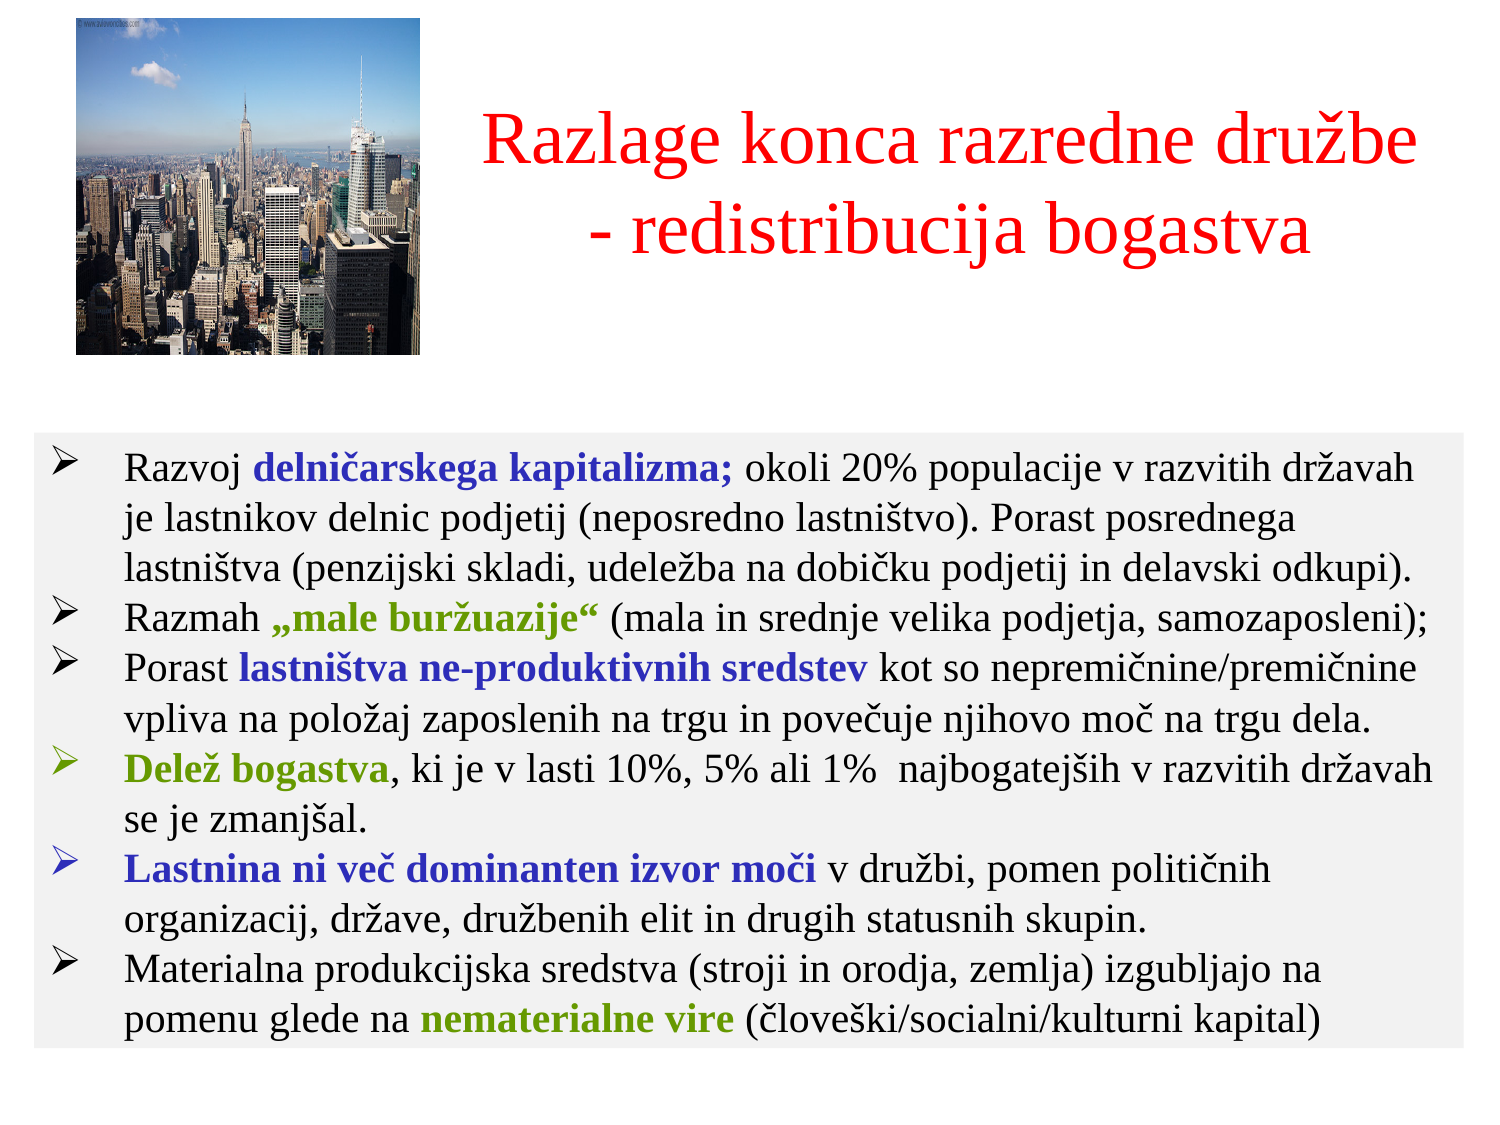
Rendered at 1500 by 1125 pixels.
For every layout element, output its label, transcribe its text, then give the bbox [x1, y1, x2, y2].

text_box Razvoj delničarskega kapitalizma; okoli 20% populacije v razvitih državah je lastnikov delnic podjetij (neposredno lastništvo). Porast posrednega lastništva (penzijski skladi, udeležba na dobičku podjetij in delavski odkupi). Razmah „male buržuazije“ (mala in srednje velika podjetja, samozaposleni); Porast lastništva ne-produktivnih sredstev kot so nepremičnine/premičnine vpliva na položaj zaposlenih na trgu in povečuje njihovo moč na trgu dela. Delež bogastva, ki je v lasti 10%, 5% ali 1% najbogatejših v razvitih državah se je zmanjšal. Lastnina ni več dominanten izvor moči v družbi, pomen političnih organizacij, države, družbenih elit in drugih statusnih skupin. Materialna produkcijska sredstva (stroji in orodja, zemlja) izgubljajo na pomenu glede na nematerialne vire (človeški/socialni/kulturni kapital) [34, 432, 1464, 1049]
picture [76, 18, 420, 355]
title Razlage konca razredne družbe - redistribucija bogastva [420, 78, 1500, 279]
